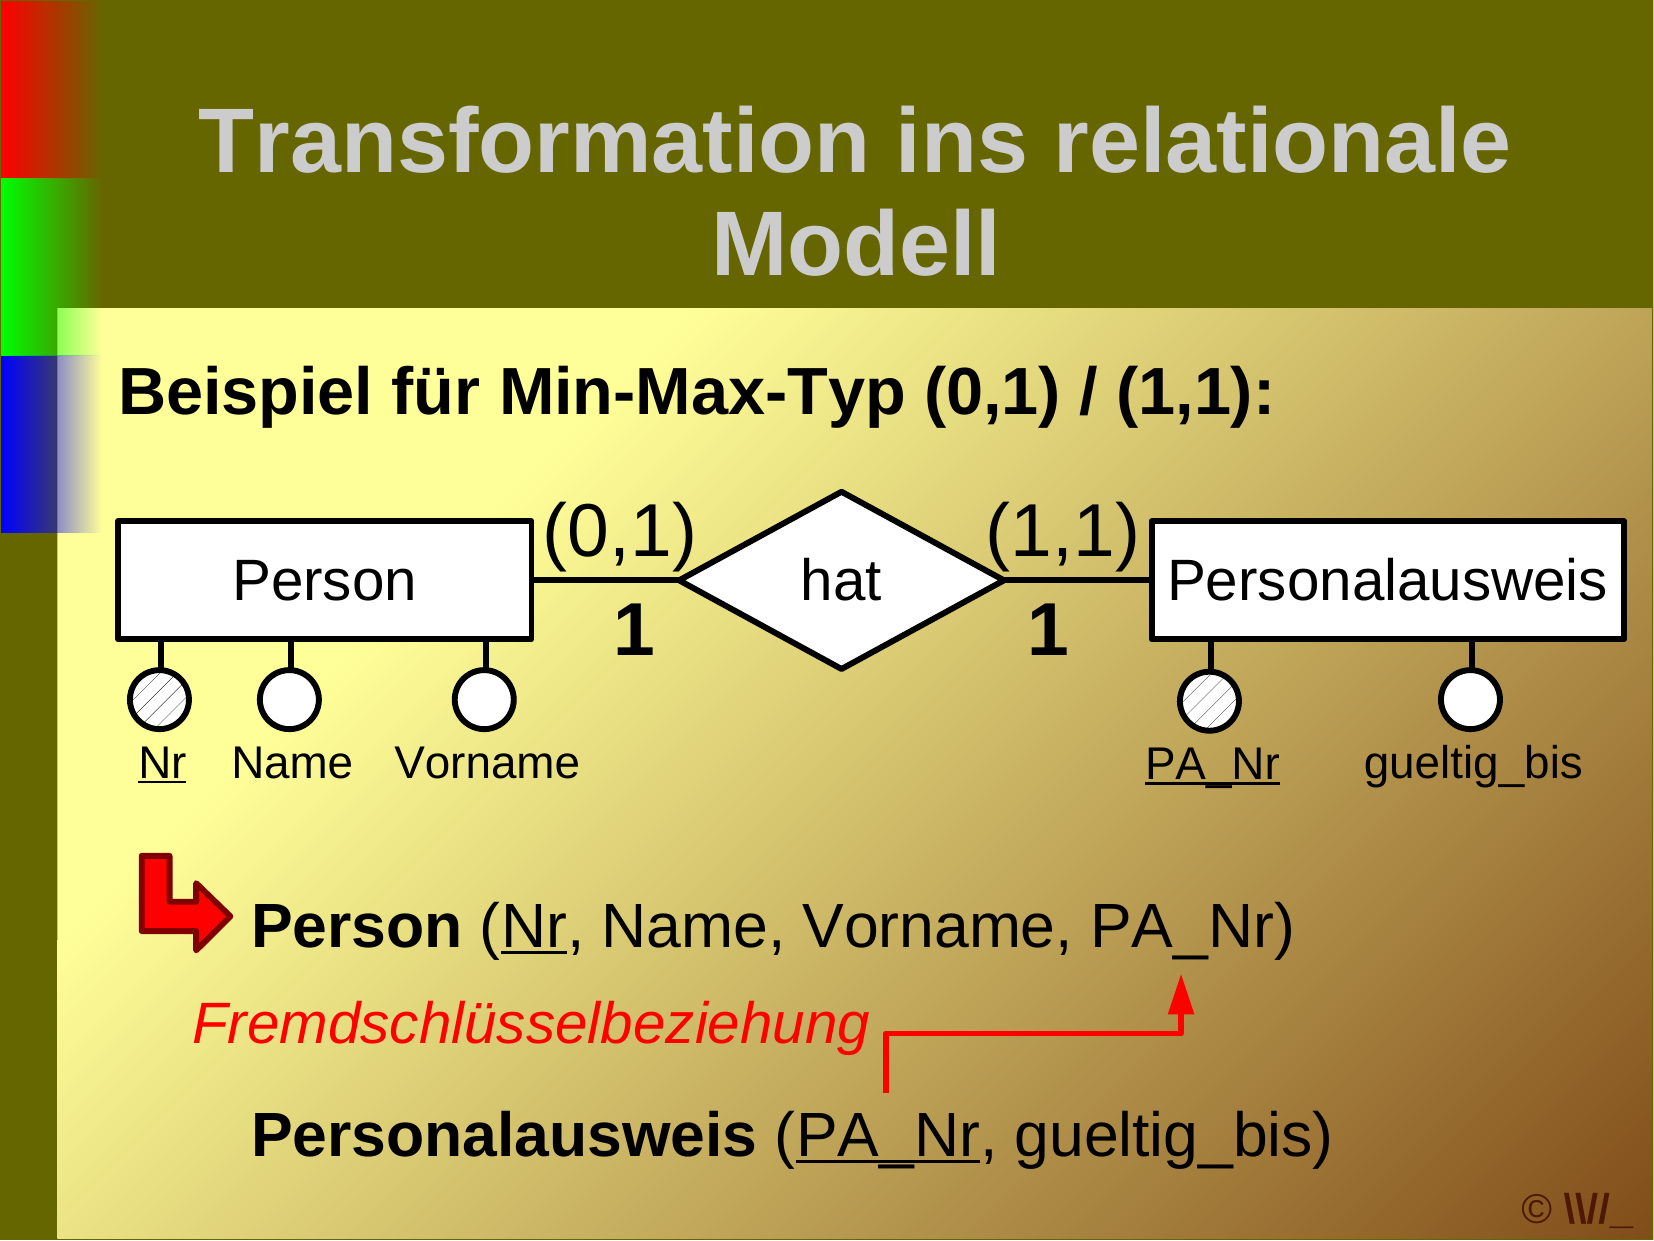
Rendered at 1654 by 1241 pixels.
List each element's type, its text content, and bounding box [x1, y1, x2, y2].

list Beispiel für Min-Max-Typ (0,1) / (1,1): [118, 354, 1595, 547]
text_box [141, 855, 231, 951]
text_box Name [188, 729, 396, 796]
text_box Personalausweis (PA_Nr, gueltig_bis) [236, 1092, 1654, 1178]
text_box Personalausweis [1151, 521, 1625, 640]
list Beispiel für Min-Max-Typ (0,1) / (1,1): [118, 582, 1595, 1182]
text_box [1440, 670, 1501, 729]
text_box 1 [1003, 600, 1093, 680]
text_box [454, 670, 514, 729]
text_box gueltig_bis [1340, 729, 1607, 796]
text_box Person [118, 521, 532, 640]
title Transformation ins relationale Modell [118, 88, 1595, 296]
text_box (1,1) [944, 481, 1182, 600]
text_box [1179, 671, 1239, 730]
text_box hat [680, 491, 968, 669]
text_box Vorname [396, 729, 621, 796]
text_box 1 [590, 581, 680, 680]
text_box Nr [118, 729, 188, 796]
text_box Fremdschlüsselbeziehung [147, 983, 886, 1063]
text_box [259, 670, 319, 729]
text_box (0,1) [501, 481, 739, 581]
text_box PA_Nr [1109, 730, 1316, 797]
text_box Person (Nr, Name, Vorname, PA_Nr) [236, 883, 1654, 969]
